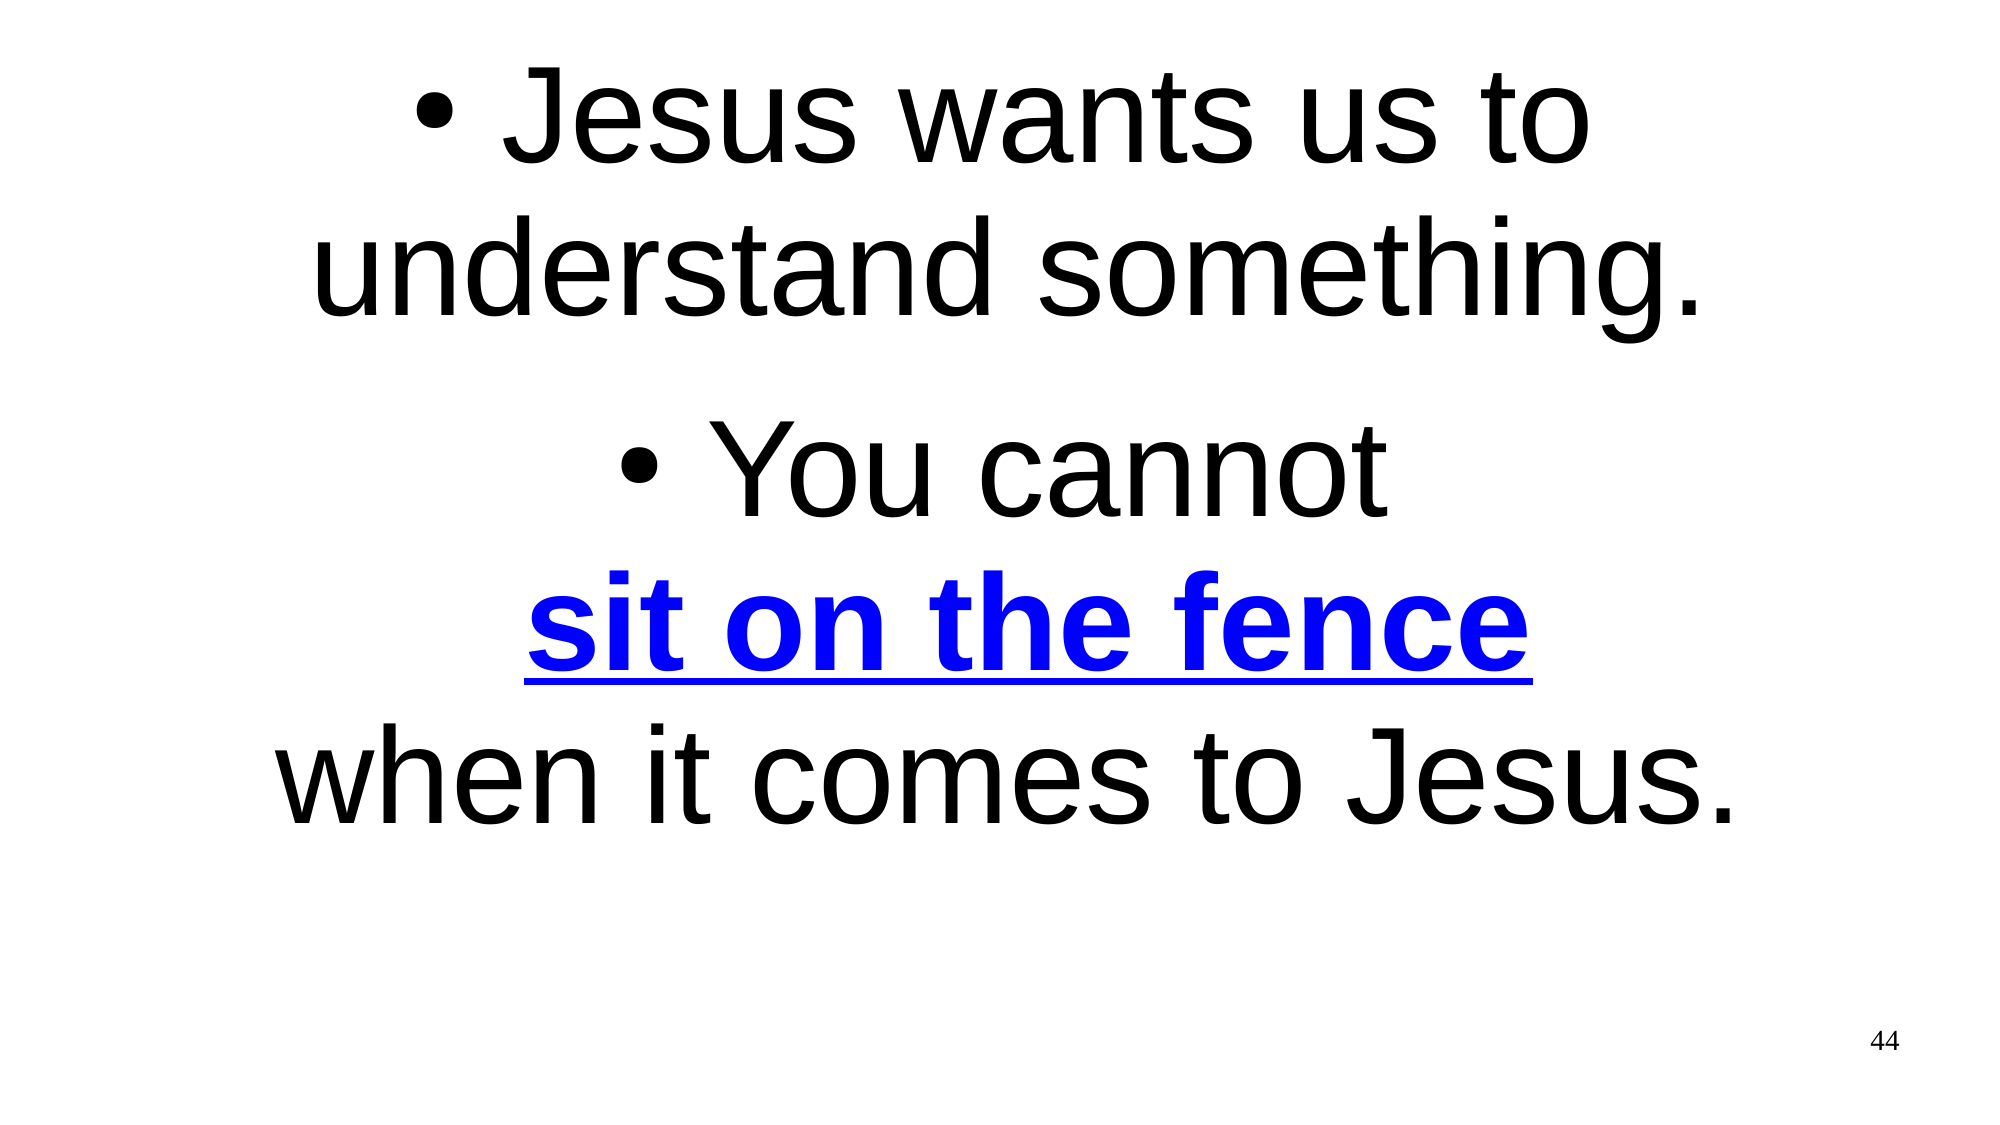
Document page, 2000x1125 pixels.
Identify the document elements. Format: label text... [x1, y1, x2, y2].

list Jesus wants us to understand something. You cannot sit on the fence when it comes to Jesus. [37, 37, 1988, 1125]
